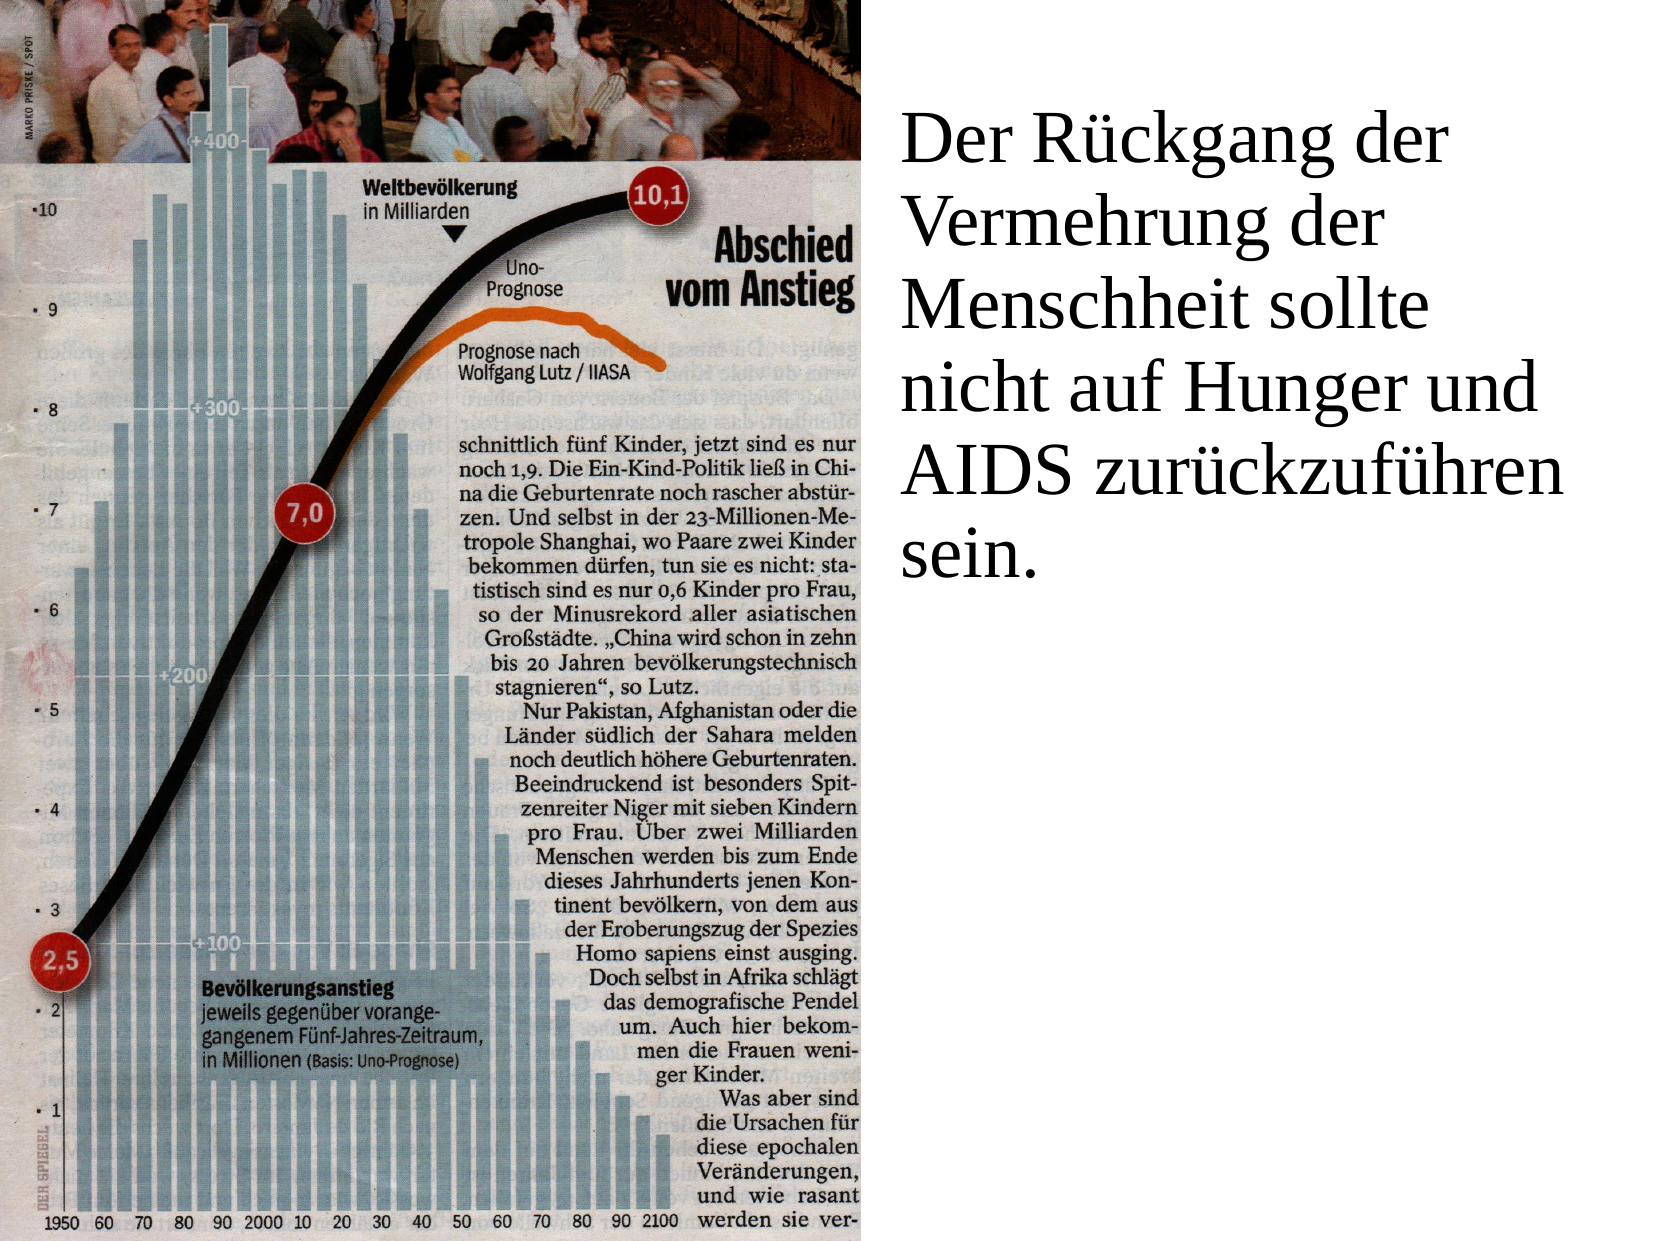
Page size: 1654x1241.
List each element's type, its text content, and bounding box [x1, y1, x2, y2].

text_box Der Rückgang der Vermehrung der Menschheit sollte nicht auf Hunger und AIDS zurückzuführen sein. [885, 88, 1595, 602]
picture [0, 0, 861, 1241]
